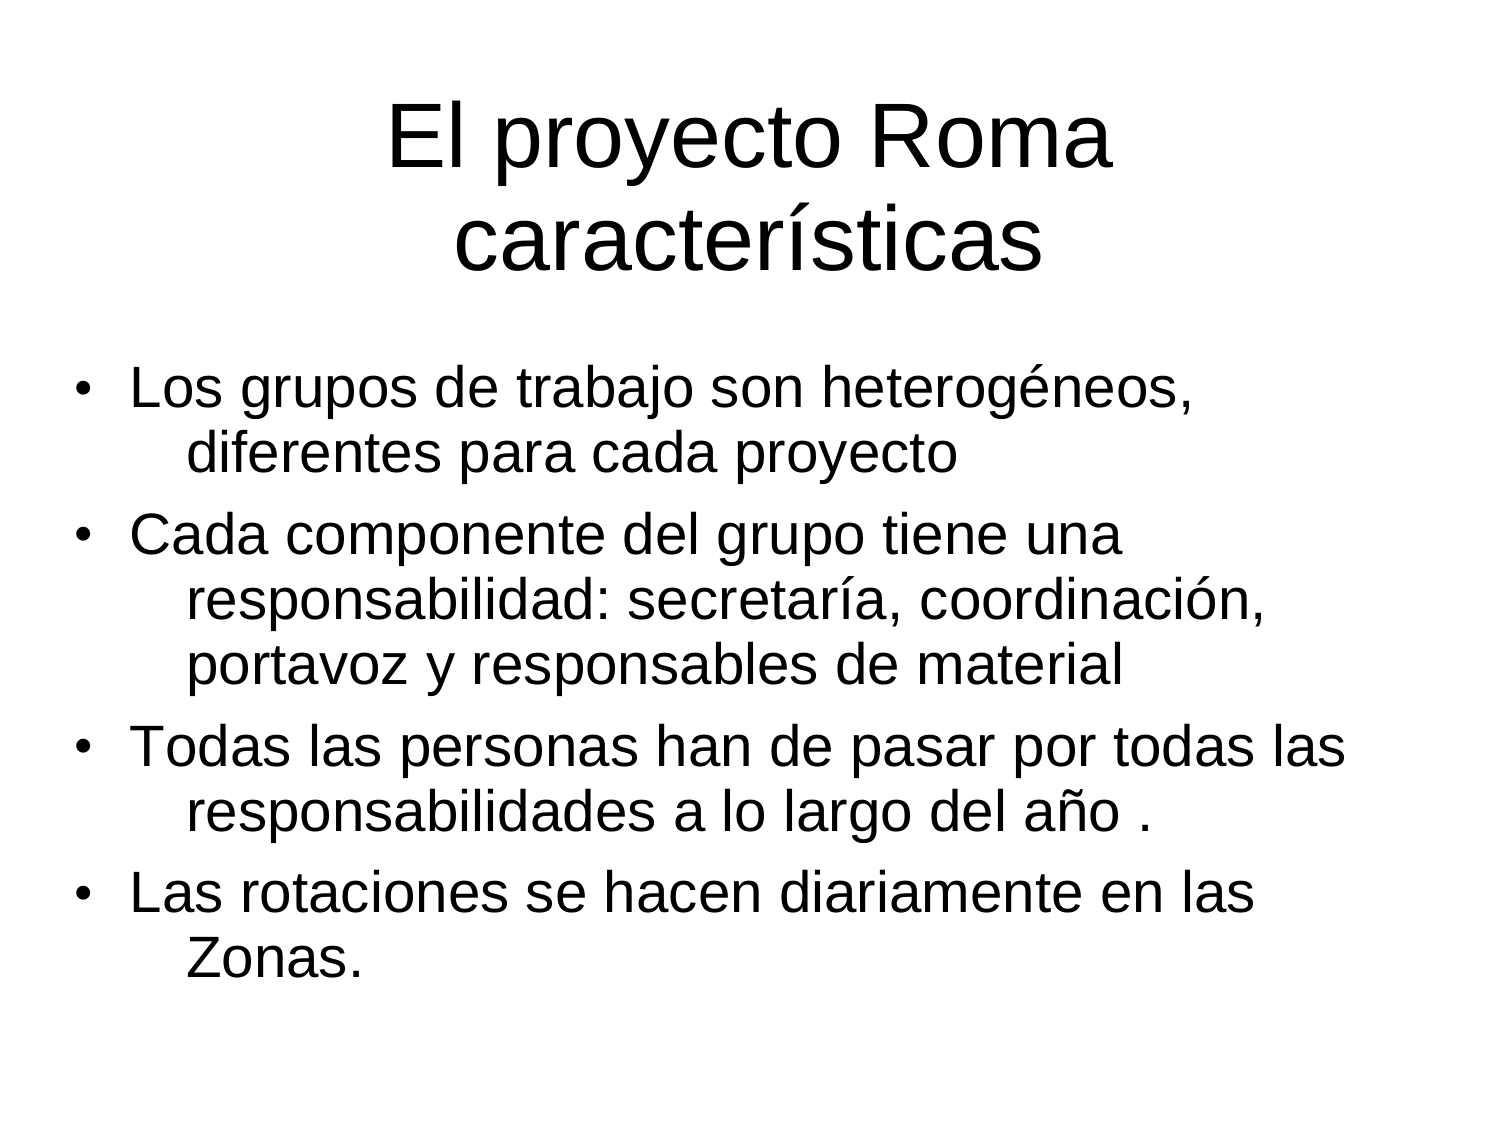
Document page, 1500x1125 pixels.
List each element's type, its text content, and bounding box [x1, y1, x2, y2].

title El proyecto Roma características [75, 75, 1426, 301]
list Los grupos de trabajo son heterogéneos, diferentes para cada proyecto Cada componente del grupo tiene una responsabilidad: secretaría, coordinación, portavoz y responsables de material Todas las personas han de pasar por todas las responsabilidades a lo largo del año . Las rotaciones se hacen diariamente en las Zonas. [59, 265, 1410, 1079]
